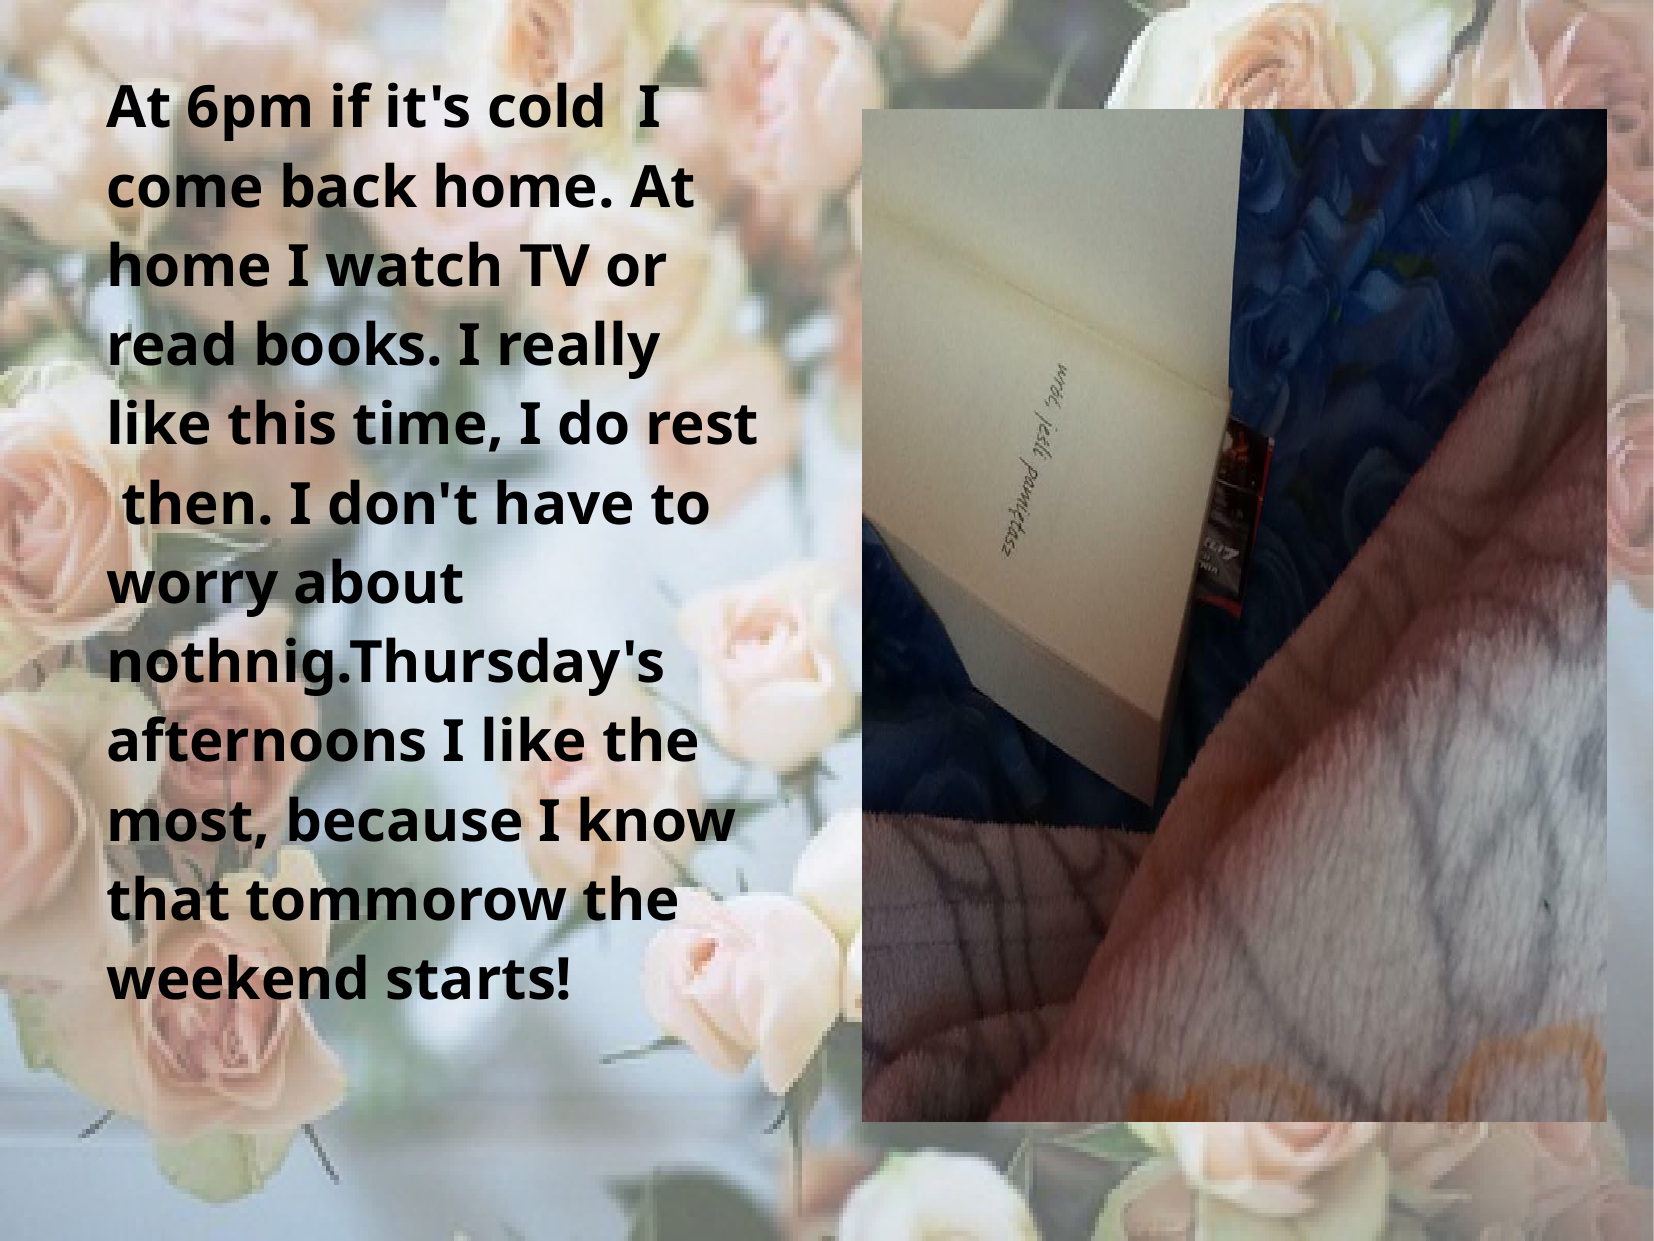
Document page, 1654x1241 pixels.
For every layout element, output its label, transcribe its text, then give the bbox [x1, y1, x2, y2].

picture [0, 0, 1654, 1241]
list At 6pm if it's cold I come back home. At home I watch TV or read books. I really like this time, I do rest then. I don't have to worry about nothnig.Thursday's afternoons I like the most, because I know that tommorow the weekend starts! [35, 65, 762, 1041]
